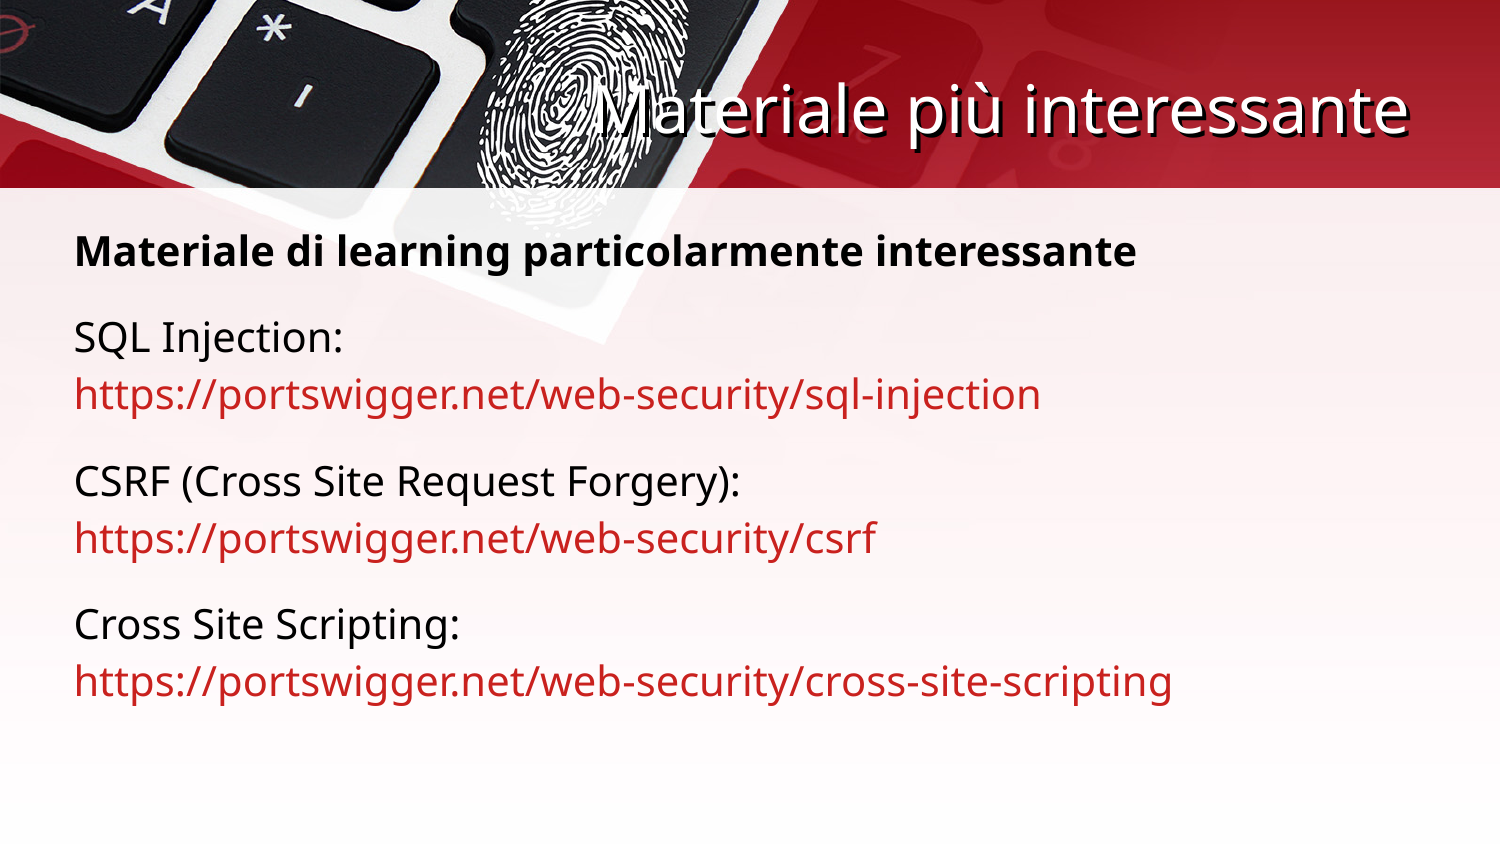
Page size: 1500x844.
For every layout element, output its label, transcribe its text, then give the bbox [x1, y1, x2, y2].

title Materiale più interessante [73, 46, 1427, 168]
list Materiale di learning particolarmente interessante SQL Injection: https://portswigger.net/web-security/sql-injection CSRF (Cross Site Request Forgery): https://portswigger.net/web-security/csrf Cross Site Scripting: https://portswigger.net/web-security/cross-site-scripting [73, 221, 1418, 789]
picture [0, 0, 1500, 844]
